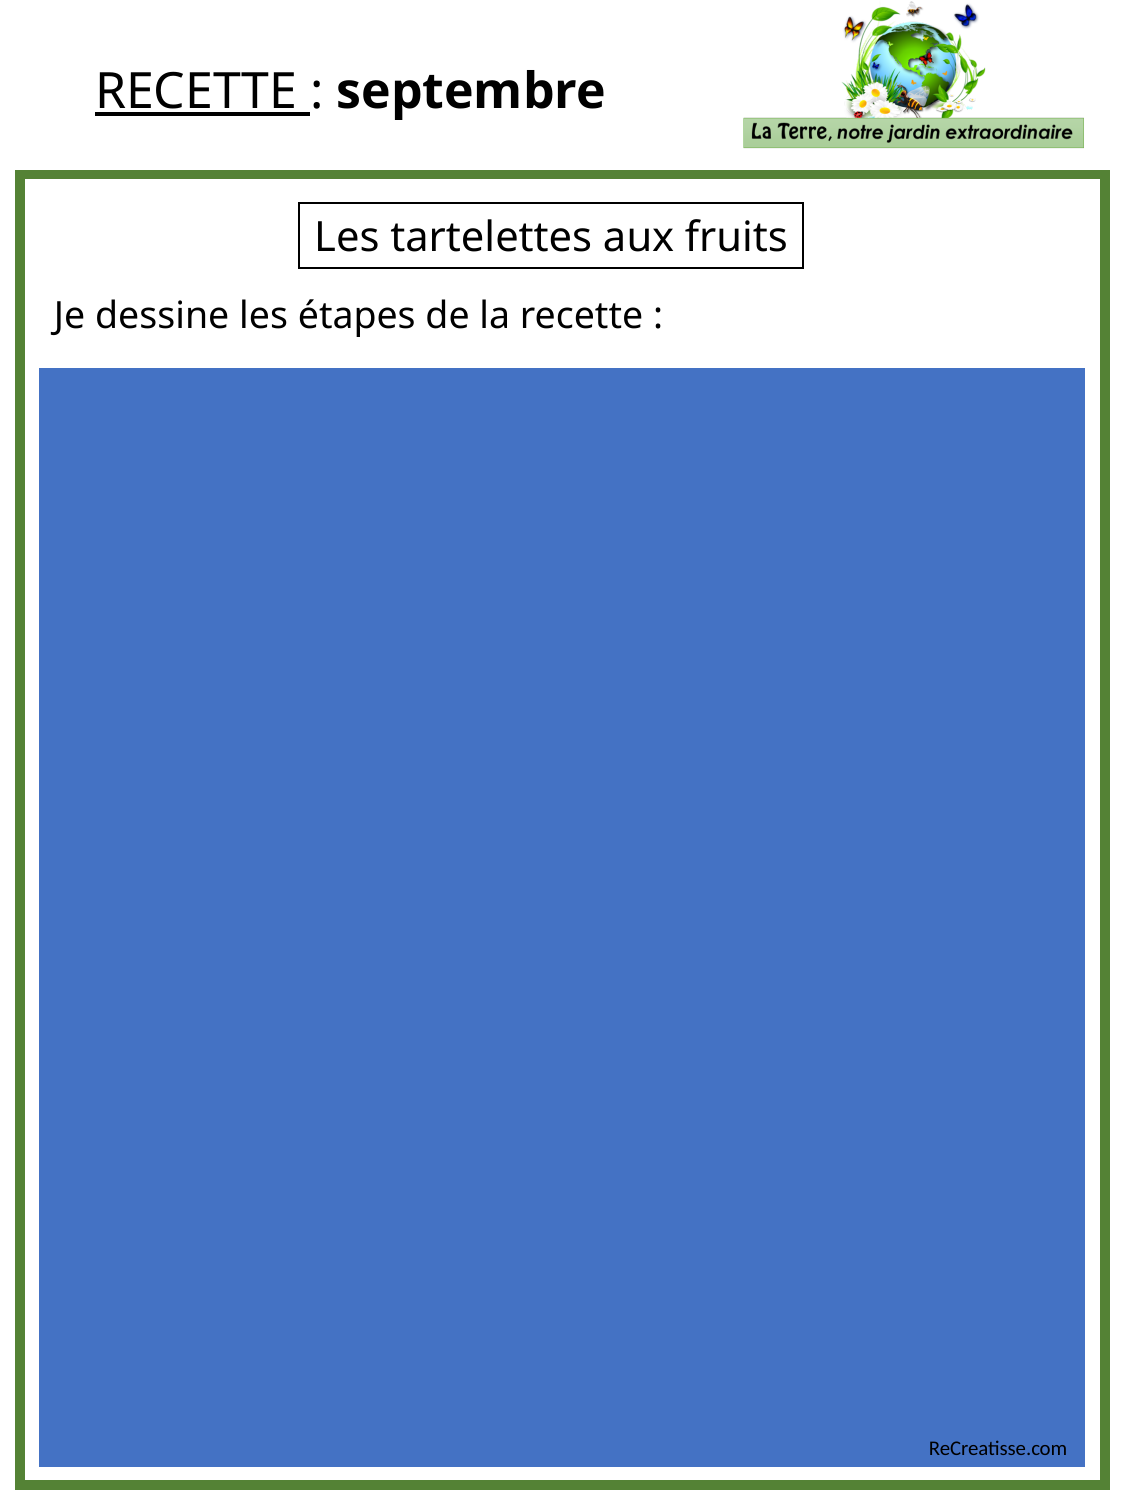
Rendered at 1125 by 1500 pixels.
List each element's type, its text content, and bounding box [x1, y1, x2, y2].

picture [739, 0, 1085, 155]
text_box RECETTE : septembre [80, 51, 621, 126]
text_box ReCreatisse.com [914, 1427, 1082, 1467]
table_cell [39, 734, 562, 1101]
table_cell [39, 1101, 562, 1467]
text_box Je dessine les étapes de la recette : [39, 283, 679, 343]
table_header [39, 368, 562, 734]
table_cell [562, 734, 1085, 1101]
text_box Les tartelettes aux fruits [299, 203, 803, 268]
table_header [562, 368, 1085, 734]
table_cell [562, 1101, 1085, 1467]
